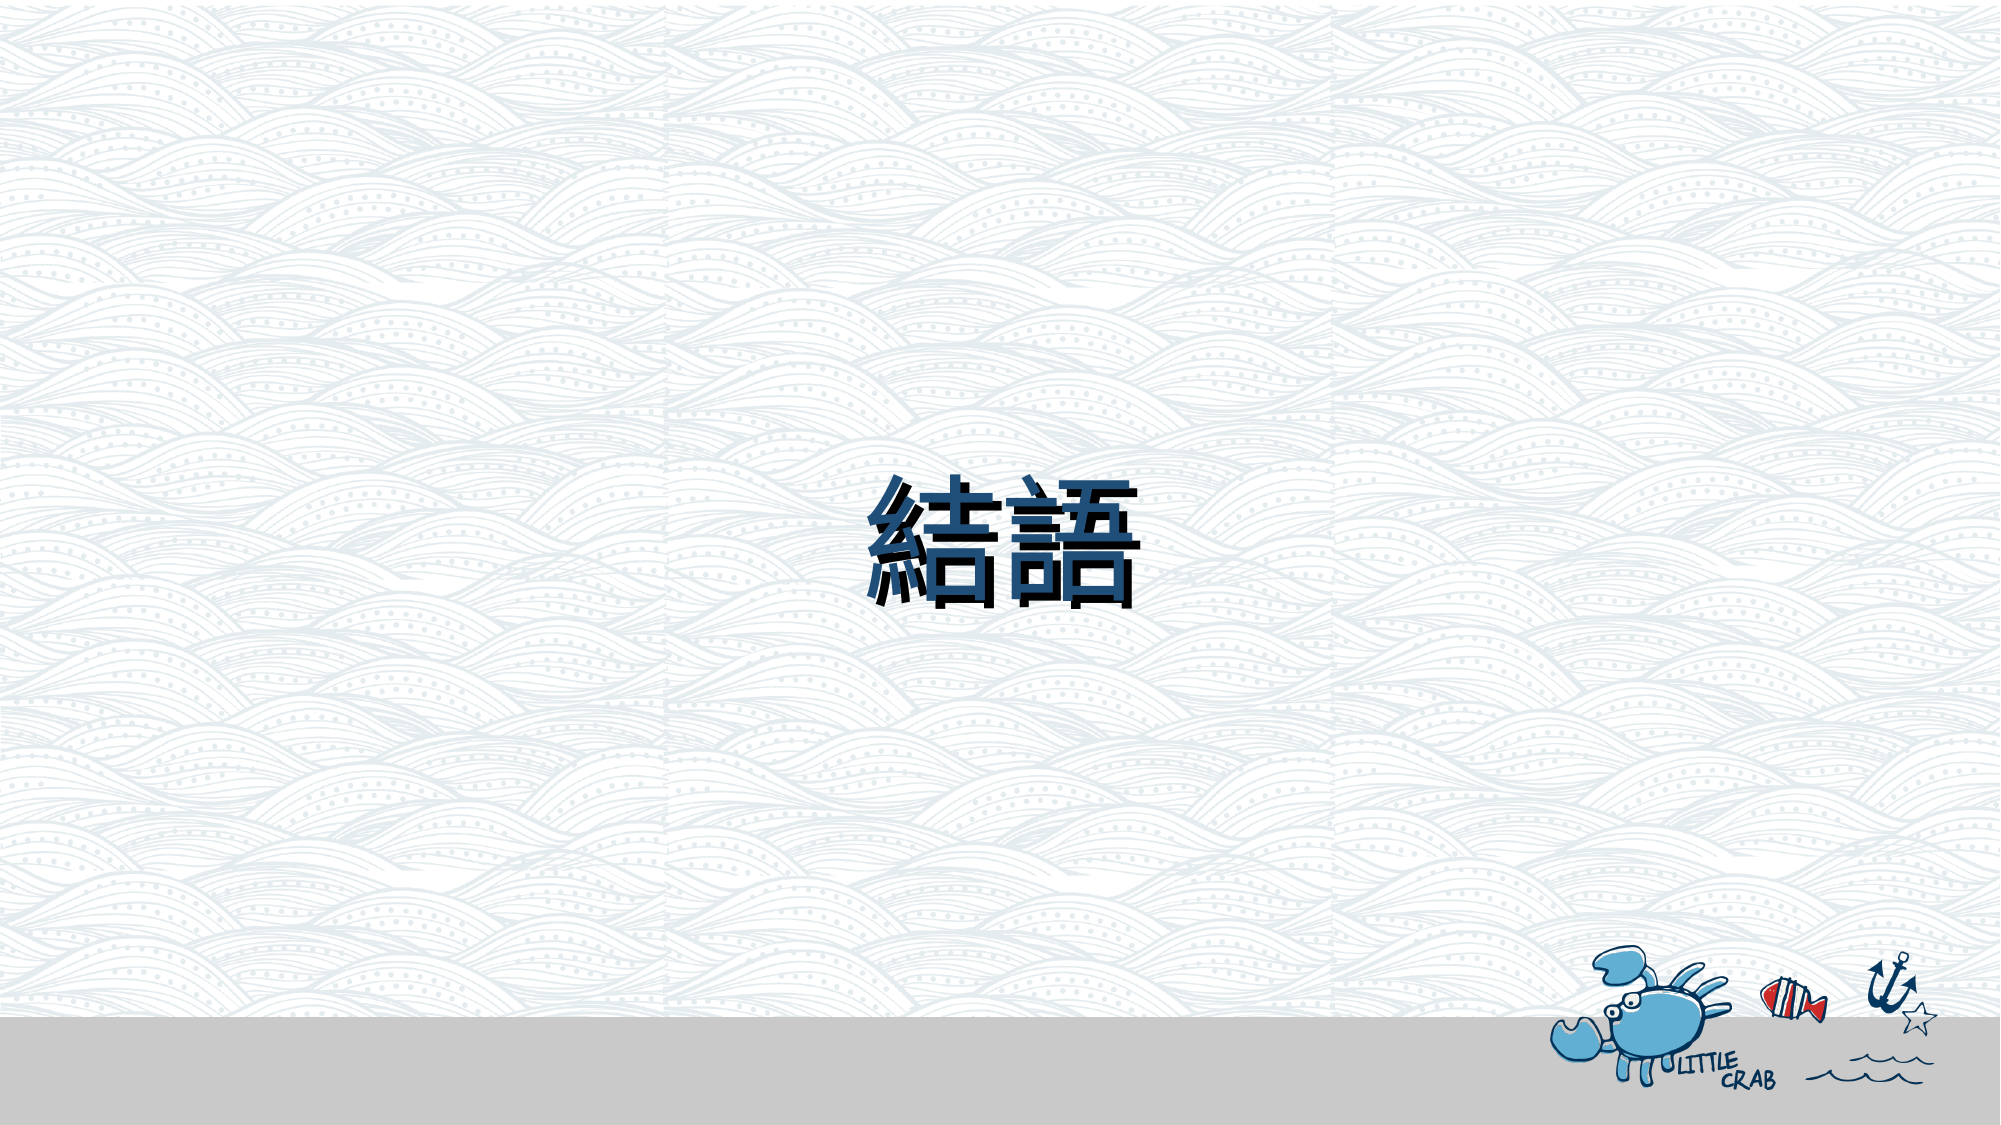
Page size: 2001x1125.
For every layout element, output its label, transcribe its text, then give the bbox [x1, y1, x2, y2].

text_box 結語 [421, 409, 1580, 628]
